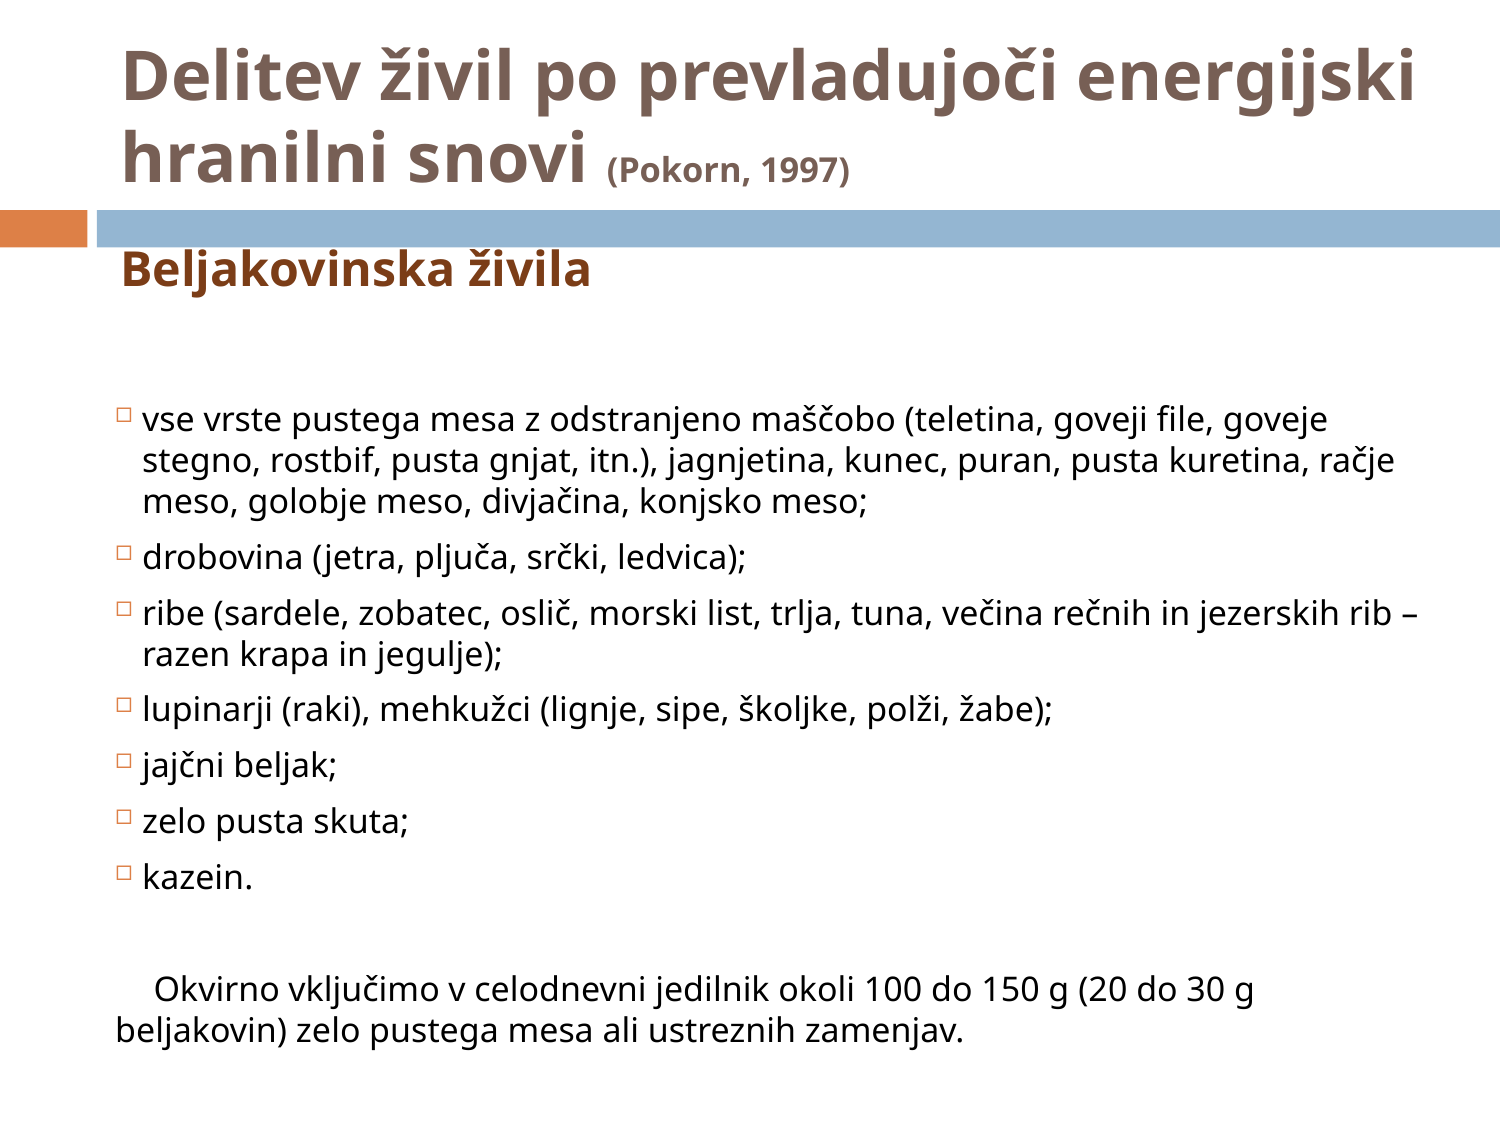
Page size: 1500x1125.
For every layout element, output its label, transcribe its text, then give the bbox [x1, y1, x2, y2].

list vse vrste pustega mesa z odstranjeno maščobo (teletina, goveji file, goveje stegno, rostbif, pusta gnjat, itn.), jagnjetina, kunec, puran, pusta kuretina, račje meso, golobje meso, divjačina, konjsko meso; drobovina (jetra, pljuča, srčki, ledvica); ribe (sardele, zobatec, oslič, morski list, trlja, tuna, večina rečnih in jezerskih rib – razen krapa in jegulje); lupinarji (raki), mehkužci (lignje, sipe, školjke, polži, žabe); jajčni beljak; zelo pusta skuta; kazein. Okvirno vključimo v celodnevni jedilnik okoli 100 do 150 g (20 do 30 g beljakovin) zelo pustega mesa ali ustreznih zamenjav. [100, 339, 1438, 1067]
title Delitev živil po prevladujoči energijski hranilni snovi (Pokorn, 1997) Beljakovinska živila [105, 23, 1443, 387]
